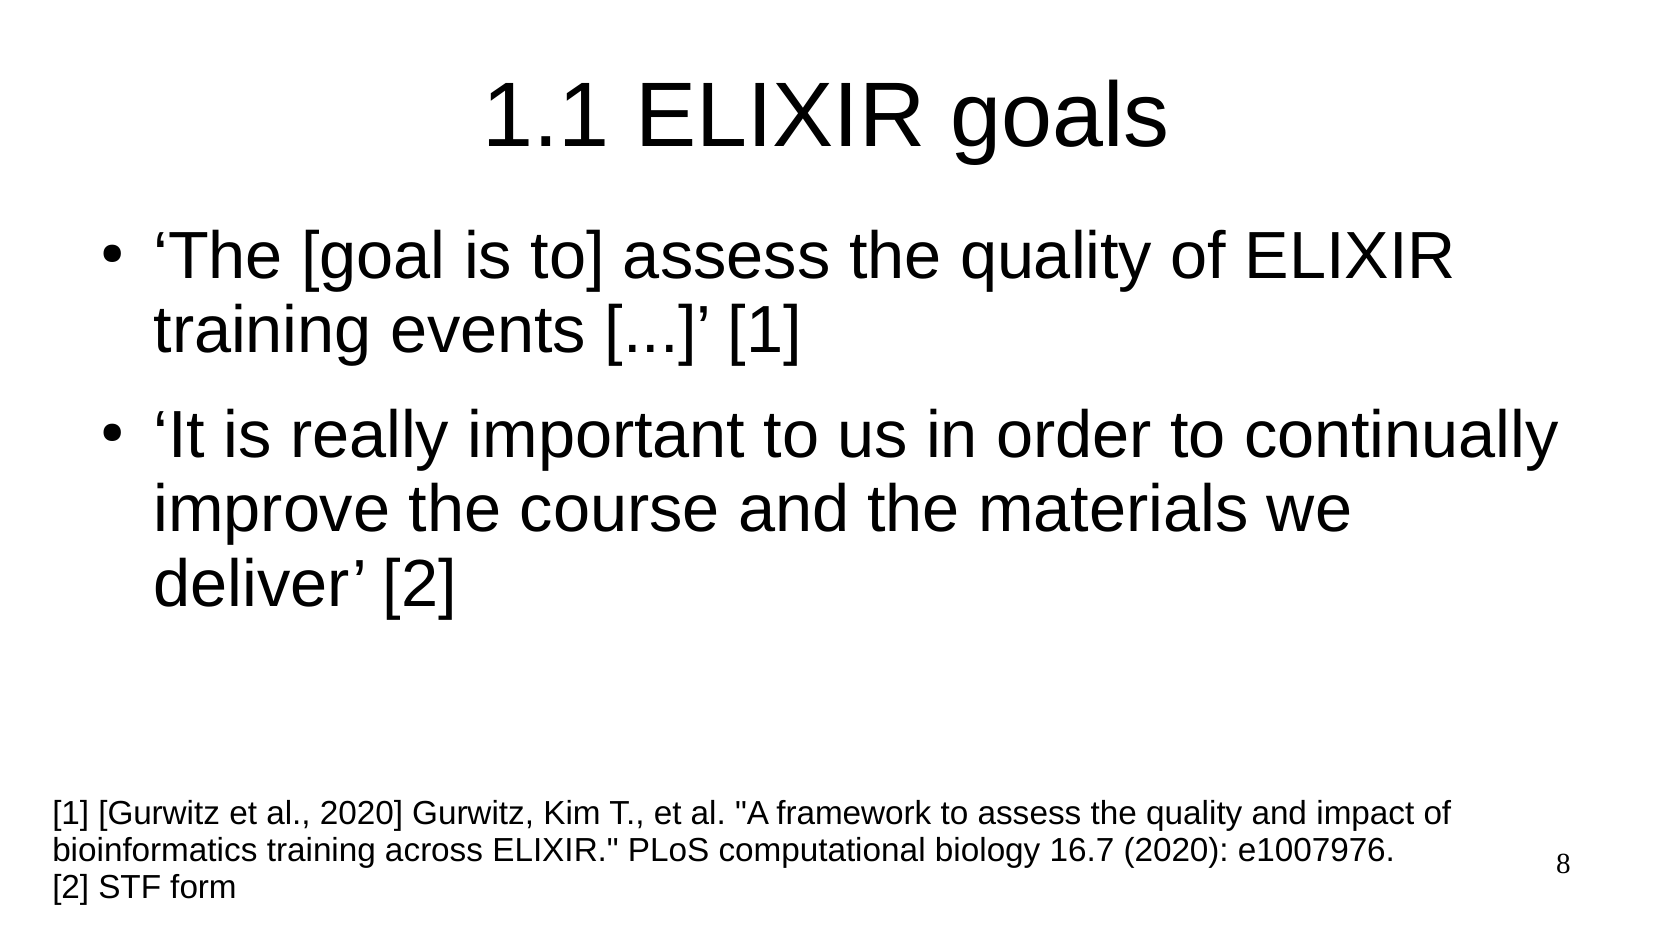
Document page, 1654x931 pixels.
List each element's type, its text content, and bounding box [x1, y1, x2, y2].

list ‘The [goal is to] assess the quality of ELIXIR training events [...]’ [1] ‘It is really important to us in order to continually improve the course and the materials we deliver’ [2] [82, 217, 1571, 757]
text_box [1] [Gurwitz et al., 2020] Gurwitz, Kim T., et al. "A framework to assess the quality and impact of bioinformatics training across ELIXIR." PLoS computational biology 16.7 (2020): e1007976. [2] STF form [37, 787, 1613, 919]
title 1.1 ELIXIR goals [82, 37, 1571, 193]
